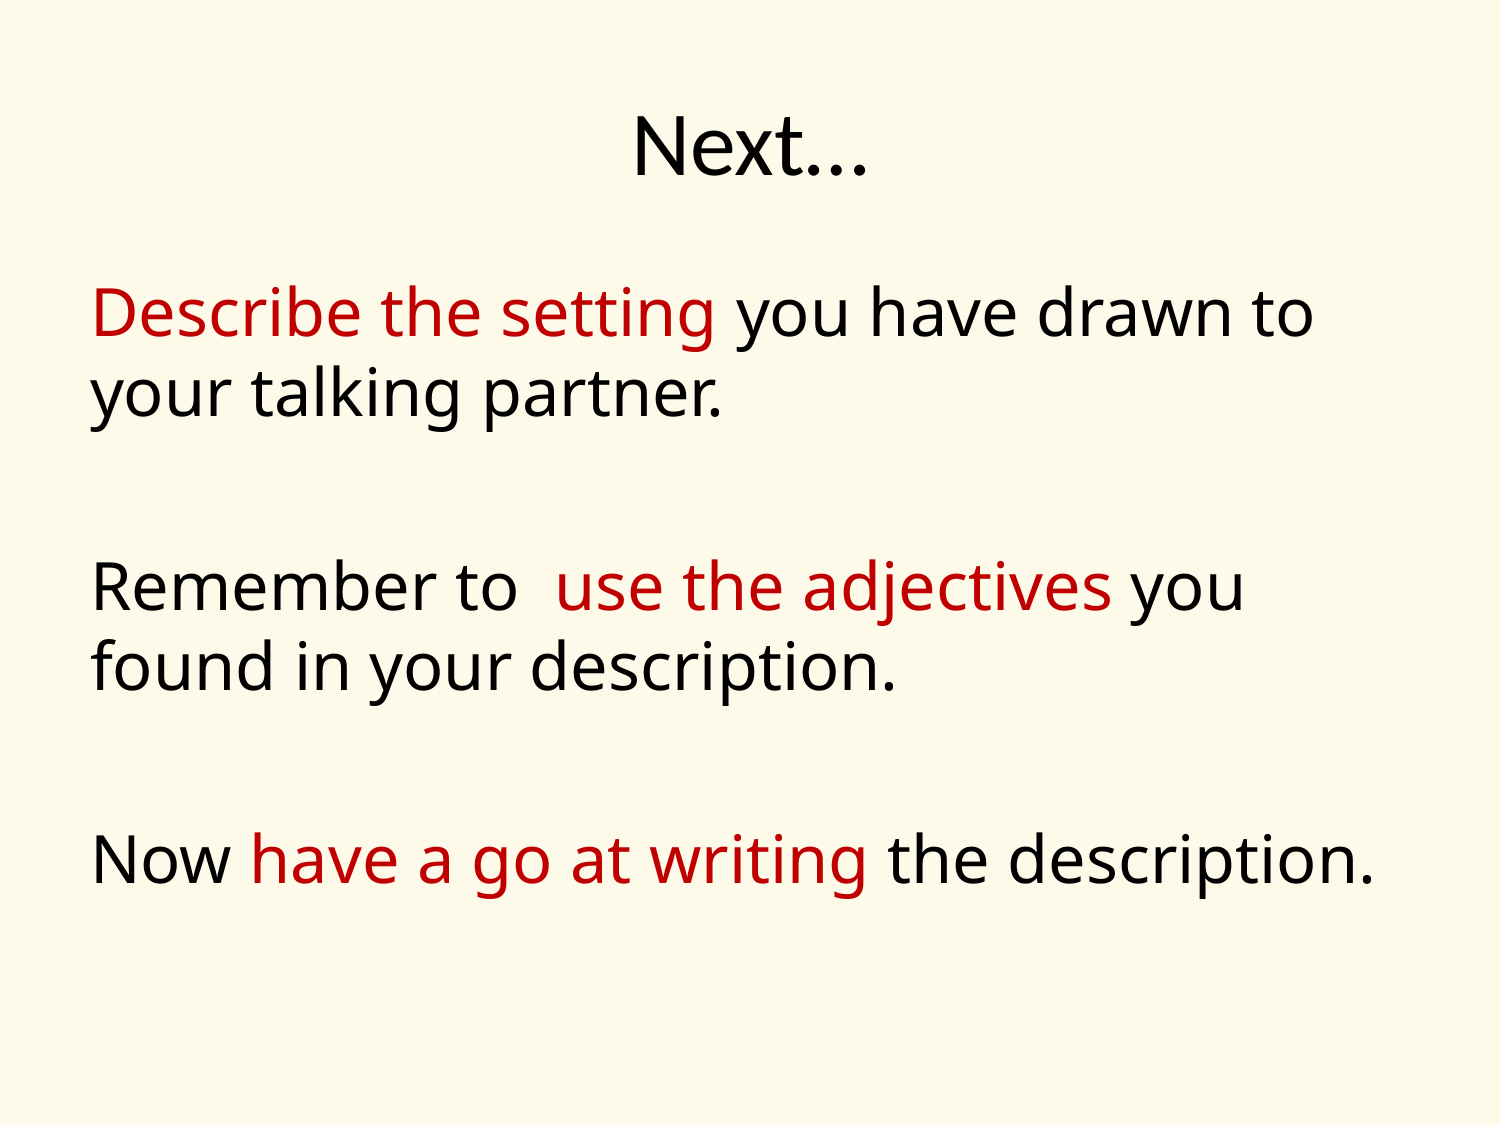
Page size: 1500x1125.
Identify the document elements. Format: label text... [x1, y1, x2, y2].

list Describe the setting you have drawn to your talking partner. Remember to use the adjectives you found in your description. Now have a go at writing the description. [75, 262, 1426, 1005]
title Next… [75, 45, 1426, 233]
